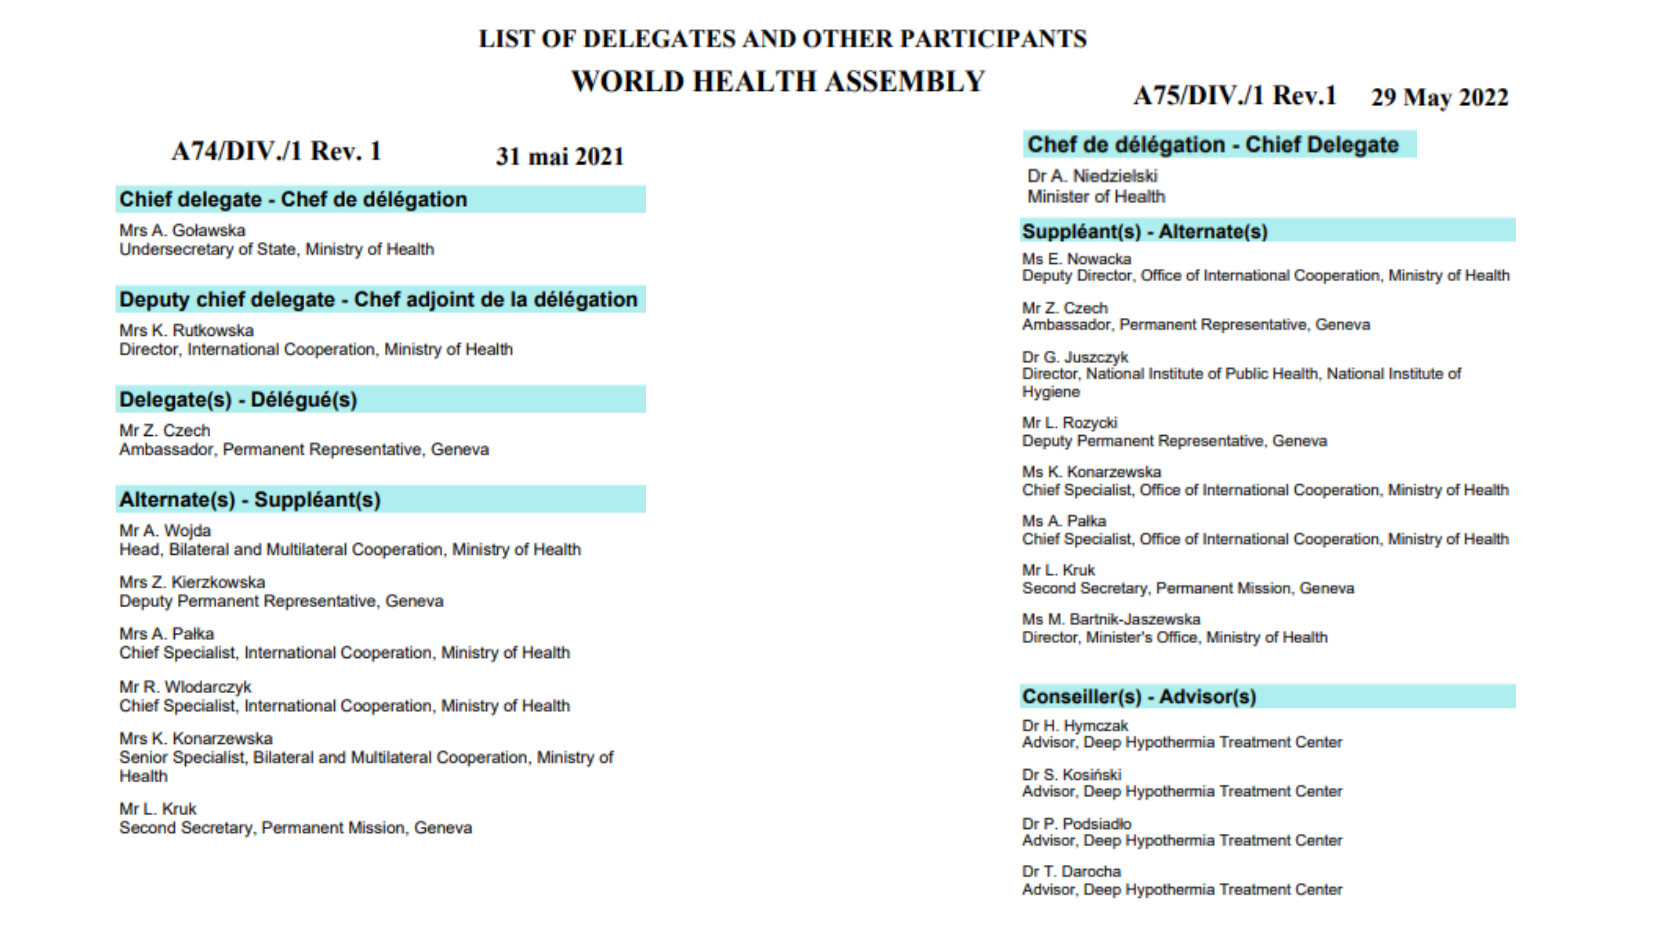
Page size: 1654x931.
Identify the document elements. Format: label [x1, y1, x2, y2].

picture [105, 133, 646, 841]
picture [1125, 74, 1340, 111]
picture [165, 133, 394, 166]
picture [1020, 76, 1516, 905]
picture [473, 22, 1096, 103]
